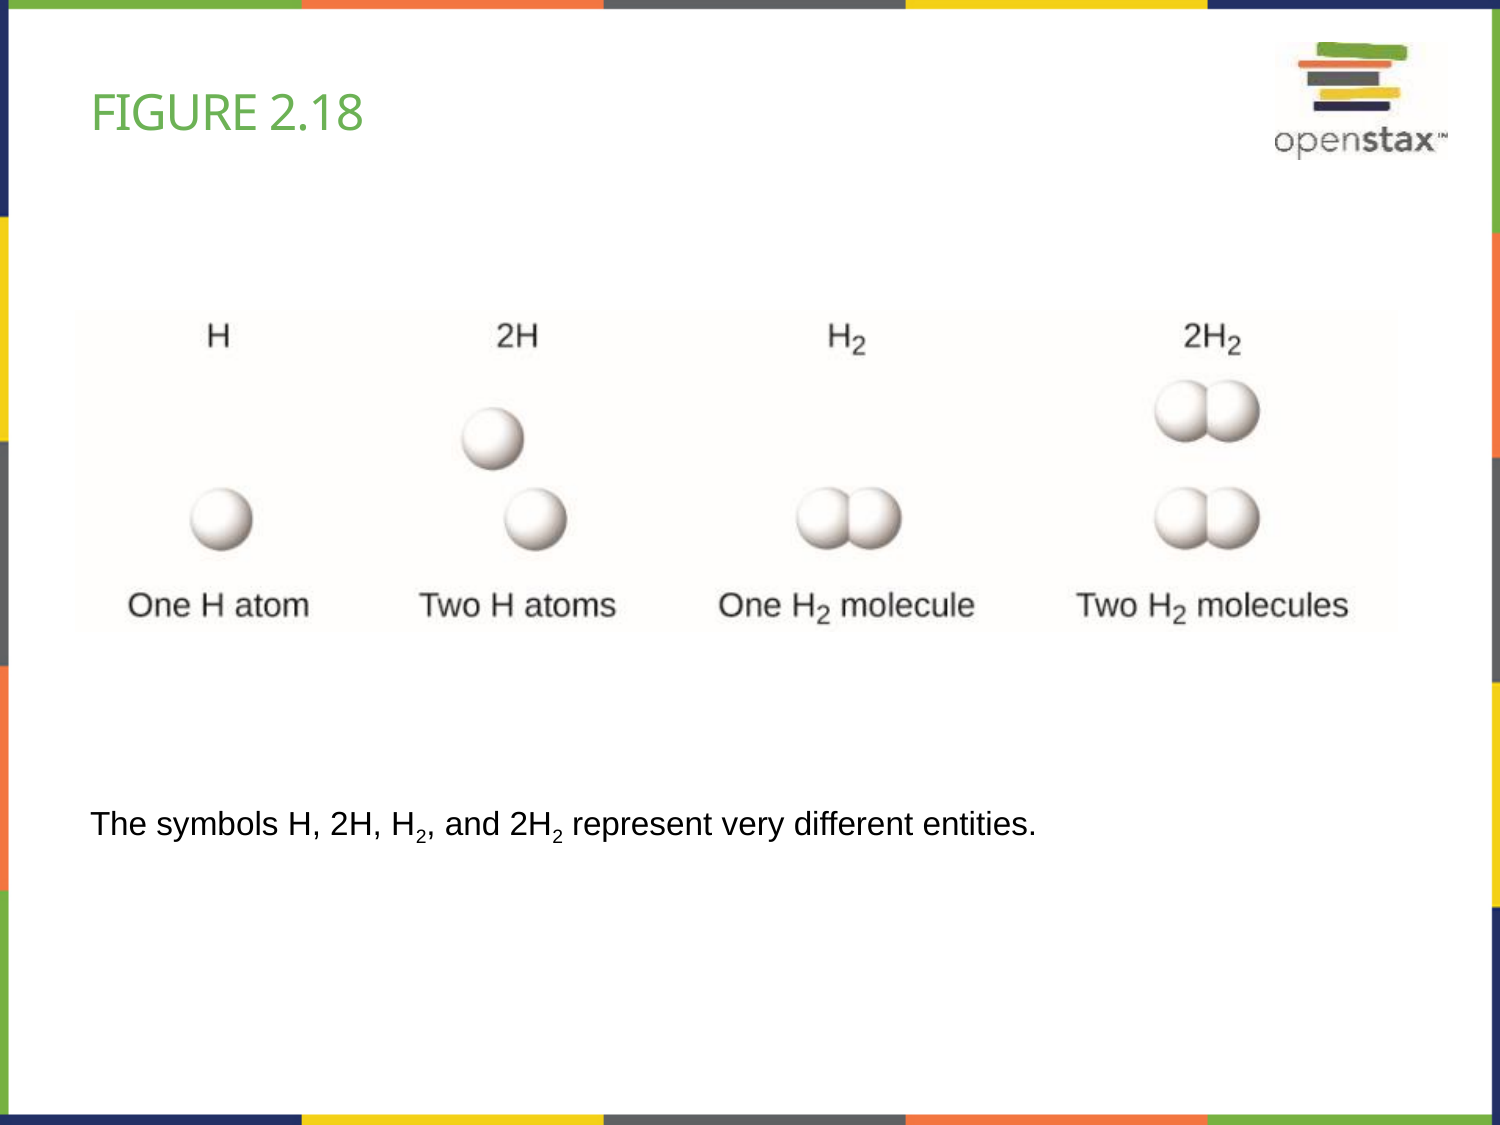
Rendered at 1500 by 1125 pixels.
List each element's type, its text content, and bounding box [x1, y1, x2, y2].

title Figure 2.18 [75, 39, 1398, 148]
picture [0, 0, 1500, 1125]
list The symbols H, 2H, H2, and 2H2 represent very different entities. [75, 794, 1398, 986]
